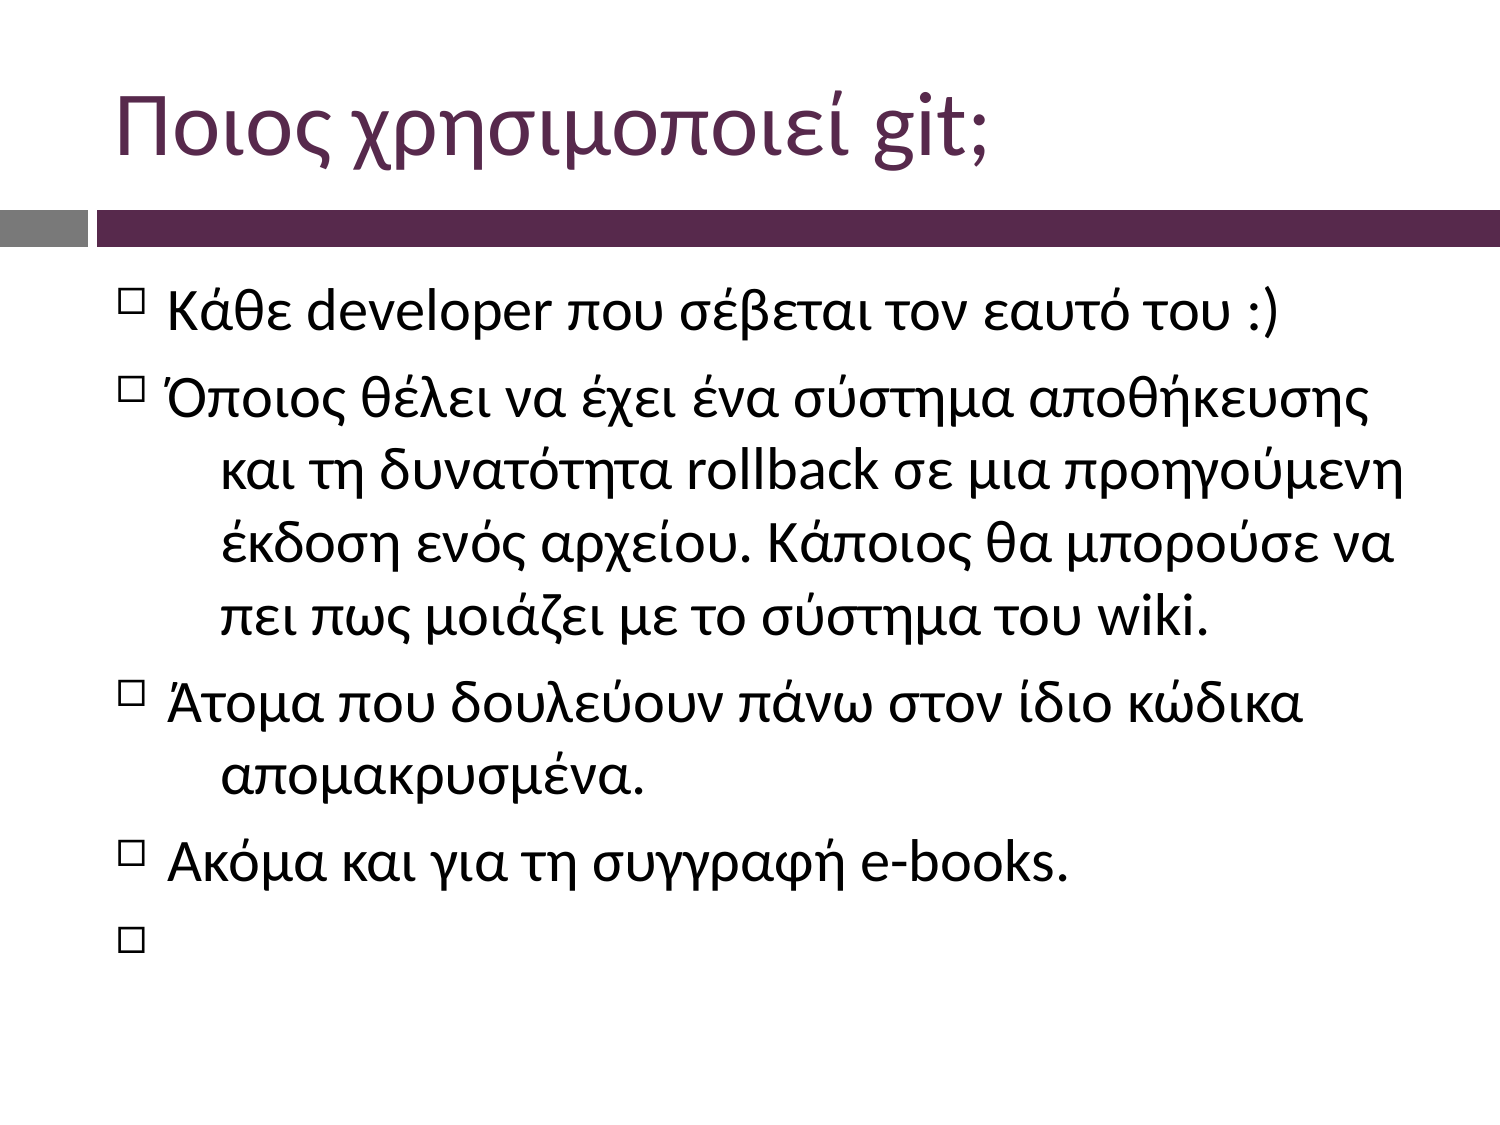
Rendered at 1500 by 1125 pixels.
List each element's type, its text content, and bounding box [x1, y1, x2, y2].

title Ποιος χρησιμοποιεί git; [99, 37, 1438, 201]
list Κάθε developer που σέβεται τον εαυτό του :) Όποιος θέλει να έχει ένα σύστημα αποθήκευσης και τη δυνατότητα rollback σε μια προηγούμενη έκδοση ενός αρχείου. Κάποιος θα μπορούσε να πει πως μοιάζει με το σύστημα του wiki. Άτομα που δουλεύουν πάνω στον ίδιο κώδικα απομακρυσμένα. Ακόμα και για τη συγγραφή e-books. [100, 262, 1438, 1000]
